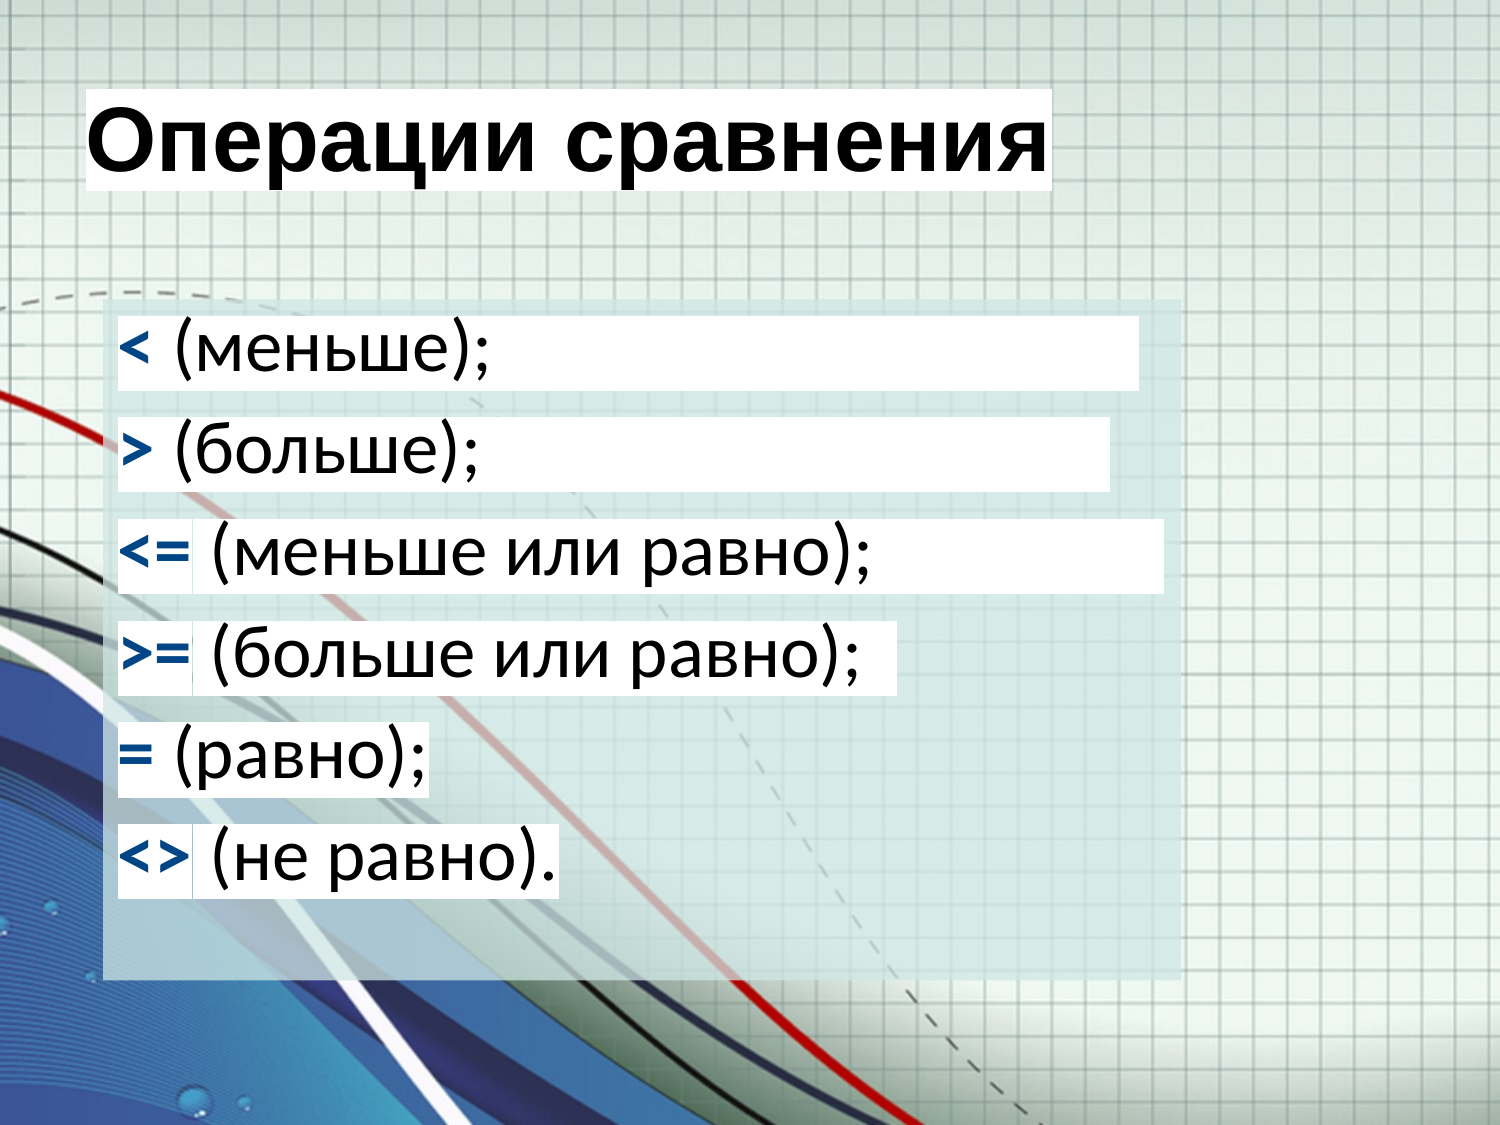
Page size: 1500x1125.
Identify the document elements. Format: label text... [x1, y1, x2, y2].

picture [0, 0, 1500, 1125]
title Операции сравнения [70, 59, 1397, 225]
list < (меньше); > (больше); <= (меньше или равно); >= (больше или равно); = (равно); <> (не равно). [103, 299, 1182, 981]
